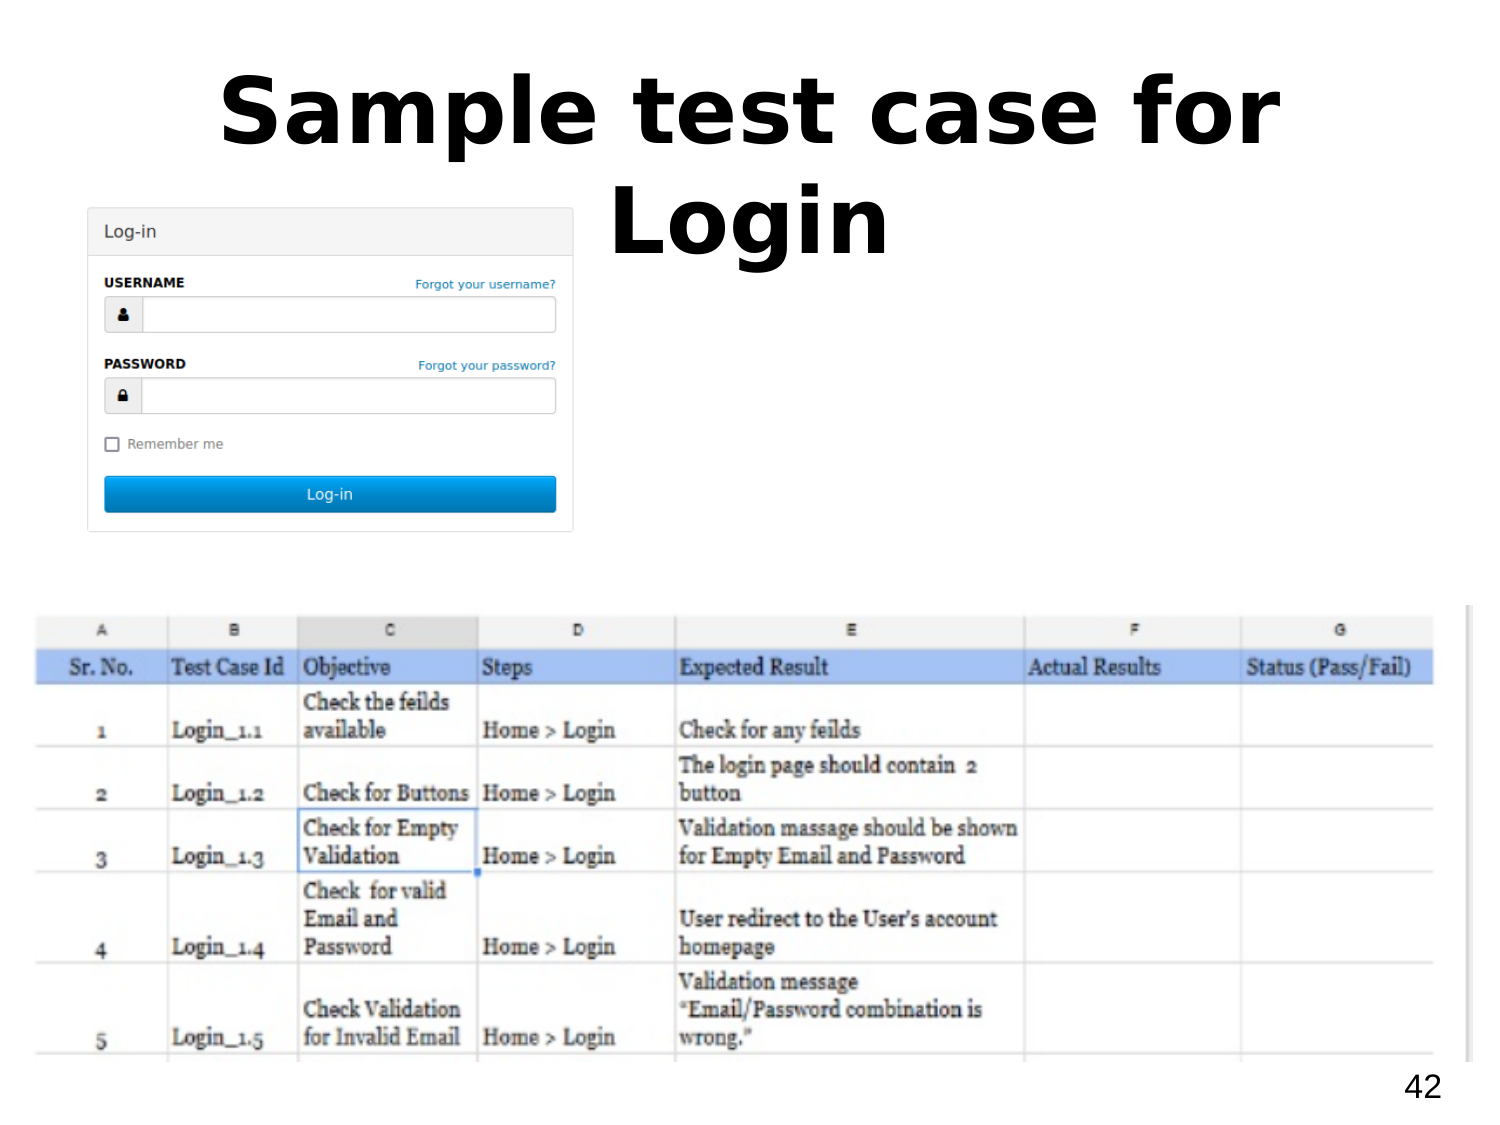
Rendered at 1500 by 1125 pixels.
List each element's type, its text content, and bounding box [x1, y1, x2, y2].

title Sample test case for Login [75, 44, 1425, 177]
picture [33, 605, 1473, 1062]
picture [85, 203, 579, 543]
